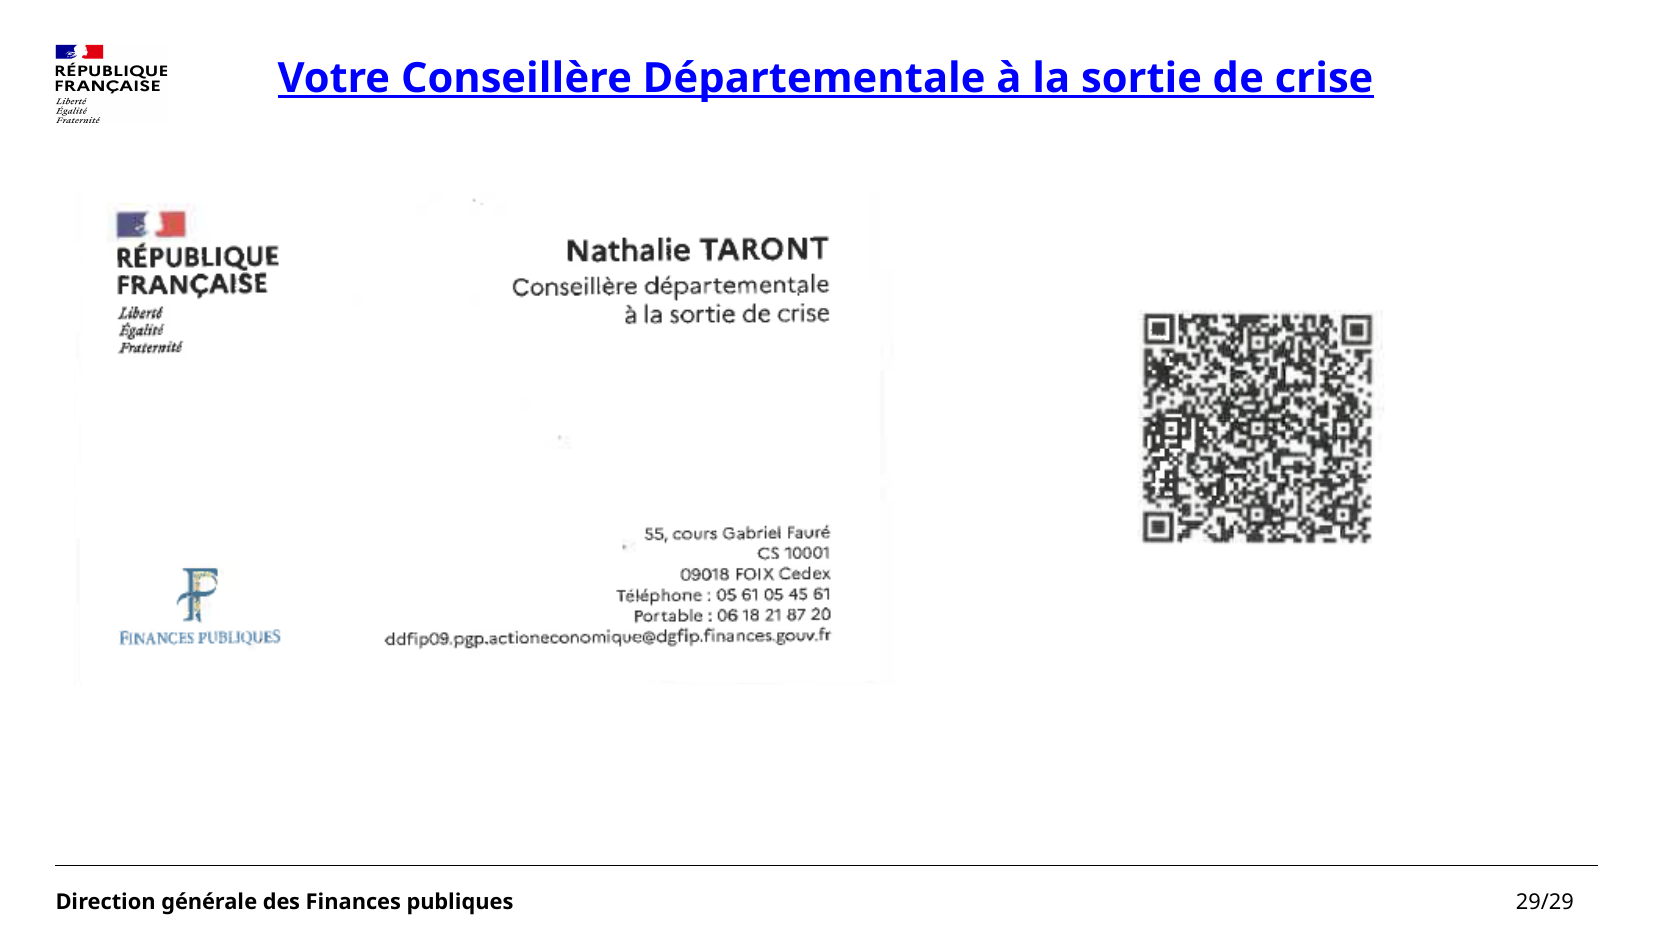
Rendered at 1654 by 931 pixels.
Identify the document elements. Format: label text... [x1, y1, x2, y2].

picture [1110, 292, 1419, 579]
picture [74, 191, 898, 686]
list Votre Conseillère Départementale à la sortie de crise [38, 47, 1583, 189]
